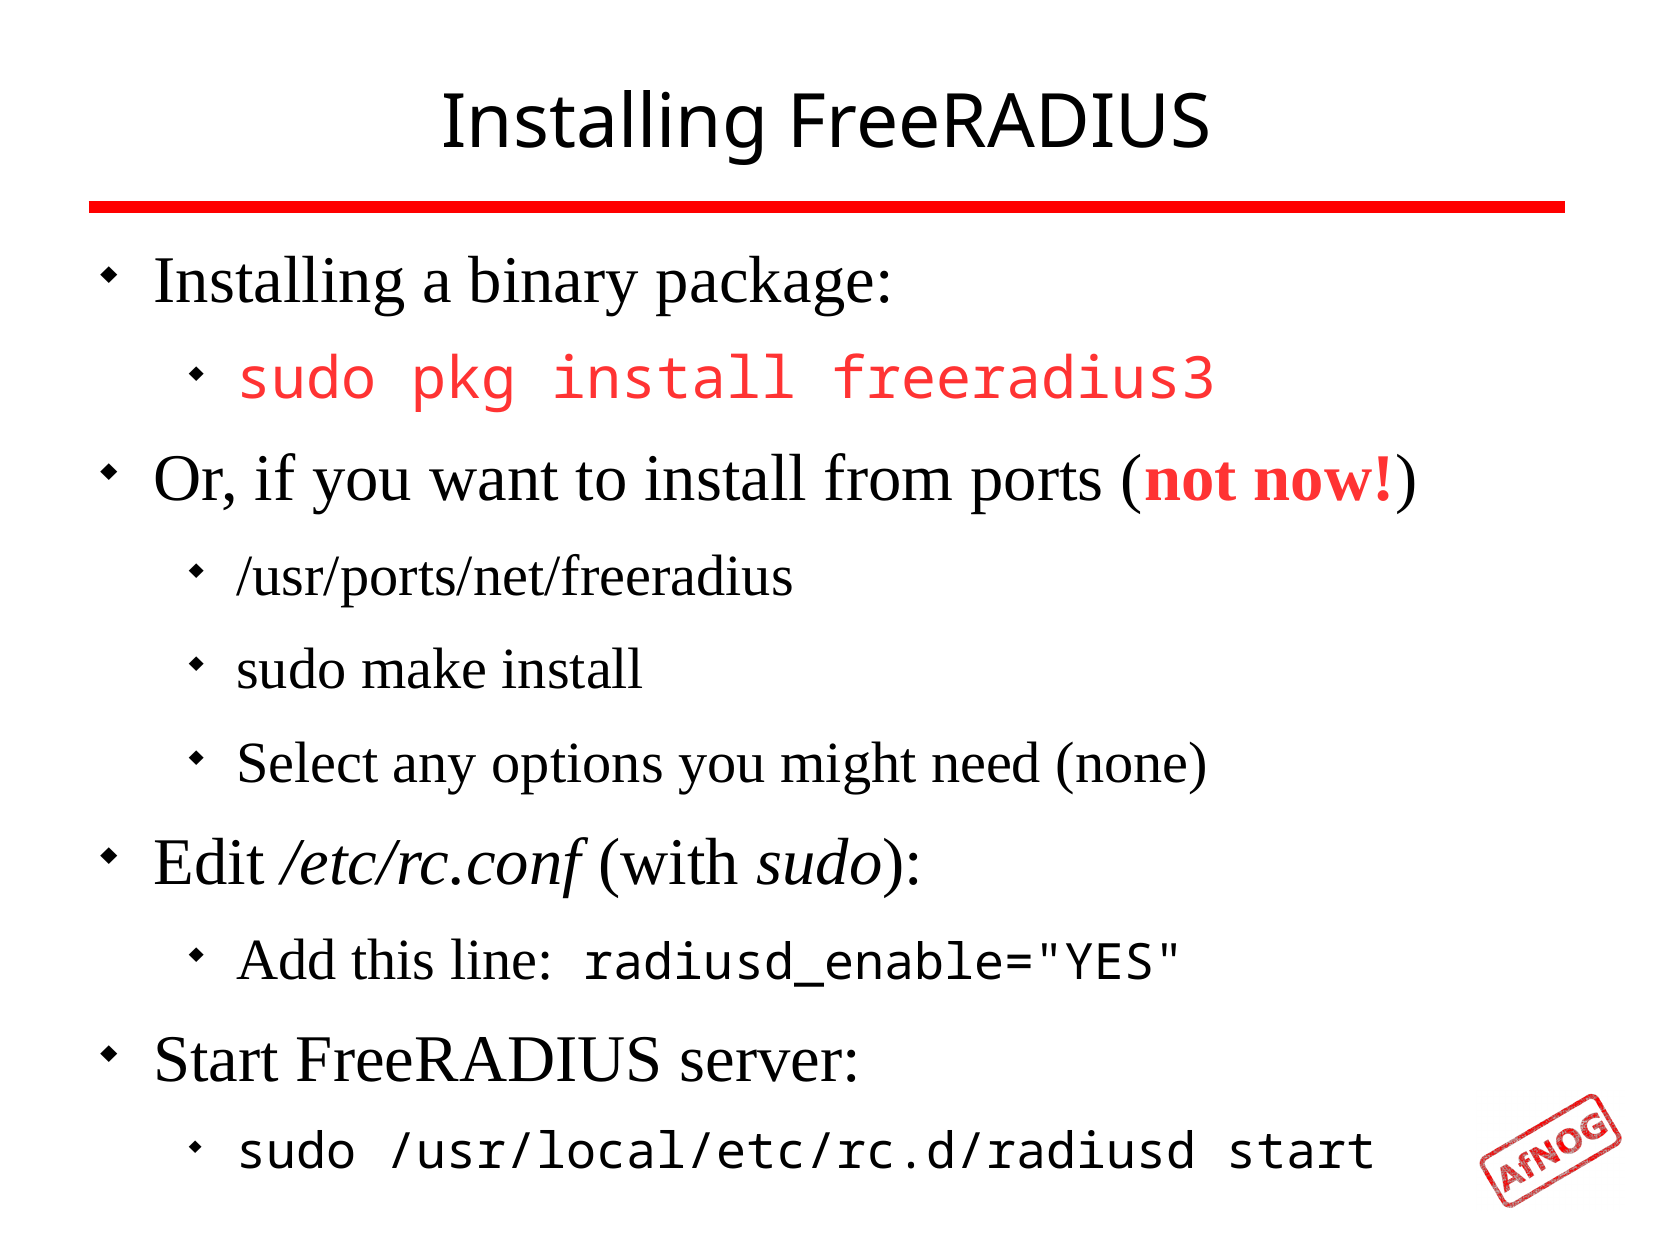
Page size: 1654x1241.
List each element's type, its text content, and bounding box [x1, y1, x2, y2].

picture [1476, 1090, 1625, 1211]
list Installing a binary package: sudo pkg install freeradius3 Or, if you want to install from ports (not now!) /usr/ports/net/freeradius sudo make install Select any options you might need (none) Edit /etc/rc.conf (with sudo): Add this line: radiusd_enable="YES" Start FreeRADIUS server: sudo /usr/local/etc/rc.d/radiusd start [82, 236, 1571, 1179]
title Installing FreeRADIUS [82, 29, 1571, 207]
